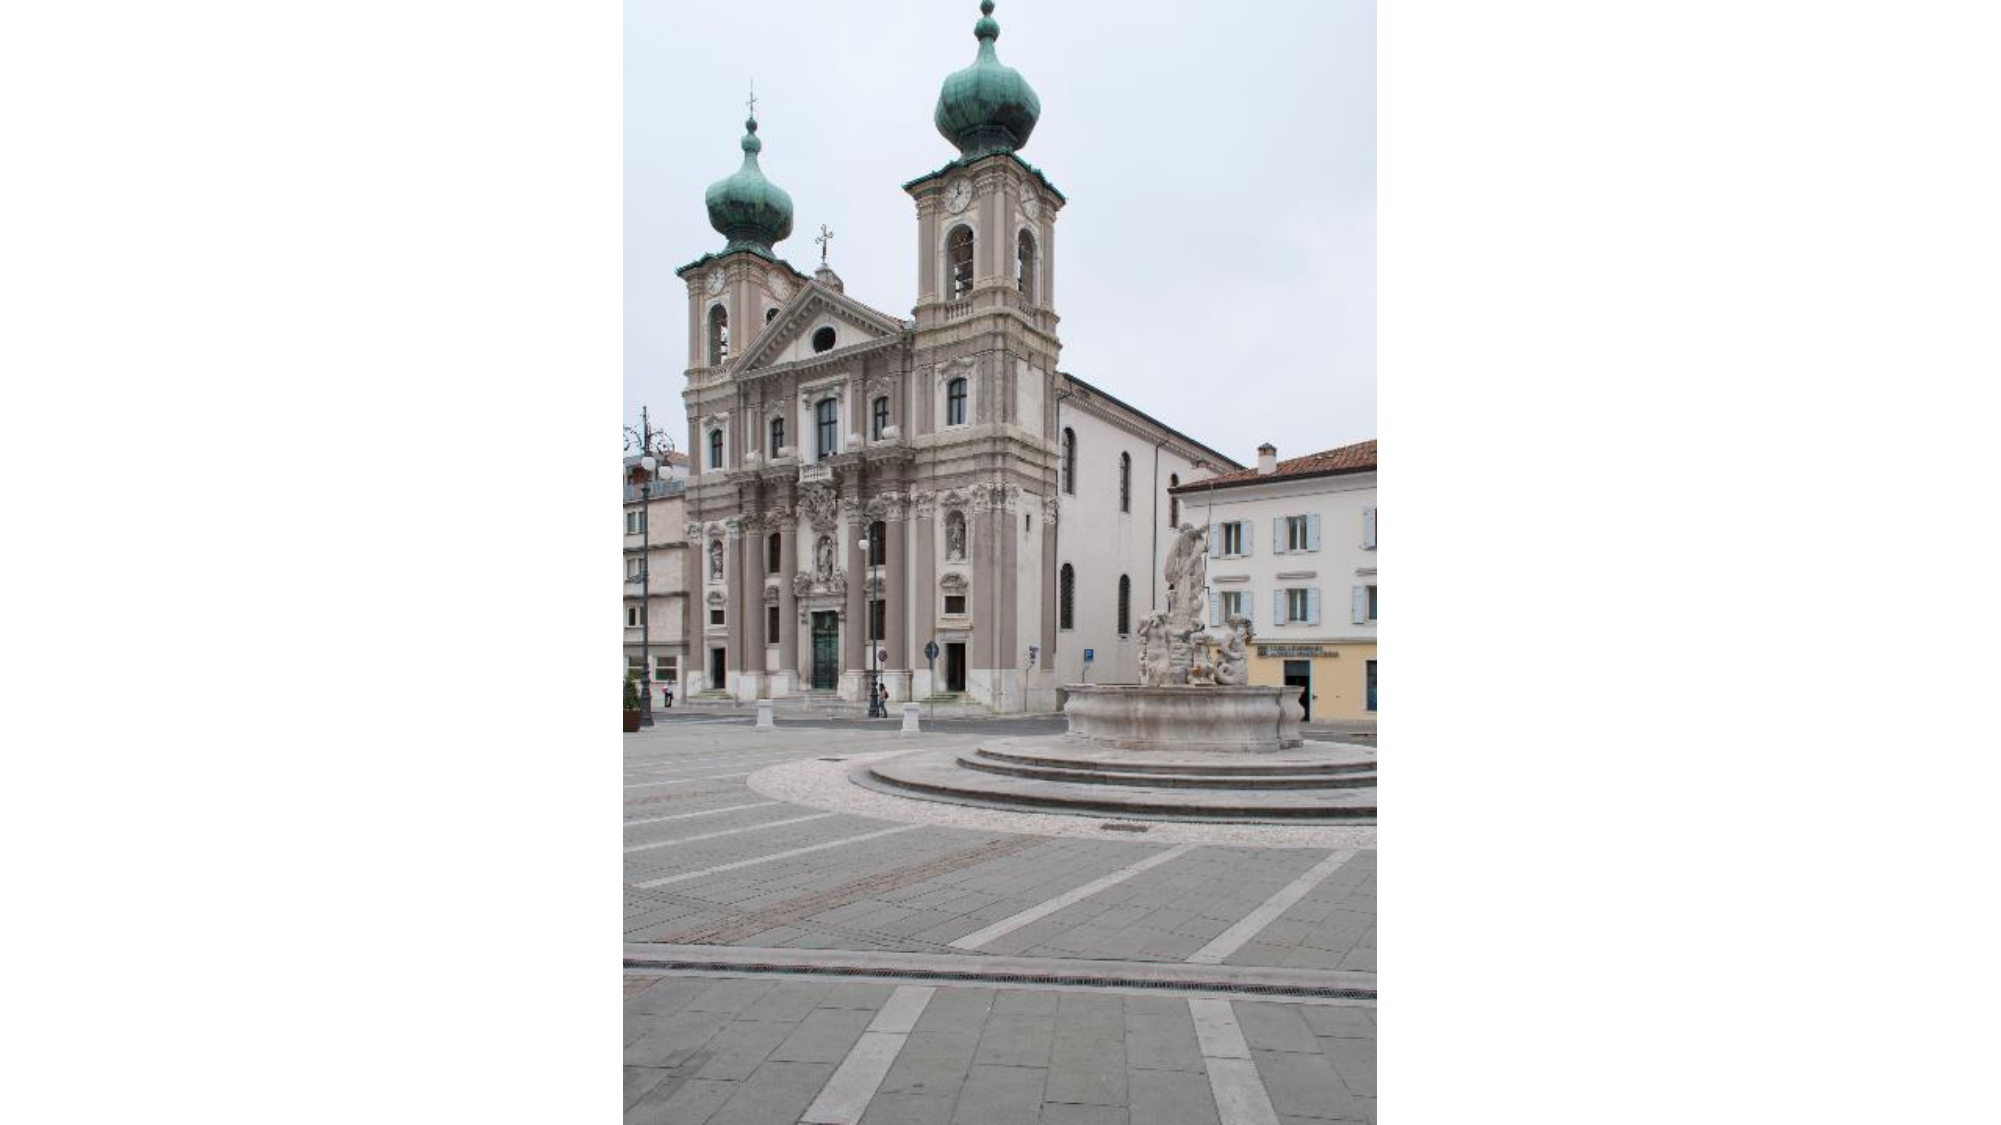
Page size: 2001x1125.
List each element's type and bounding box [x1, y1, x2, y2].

picture [623, 0, 1377, 1125]
